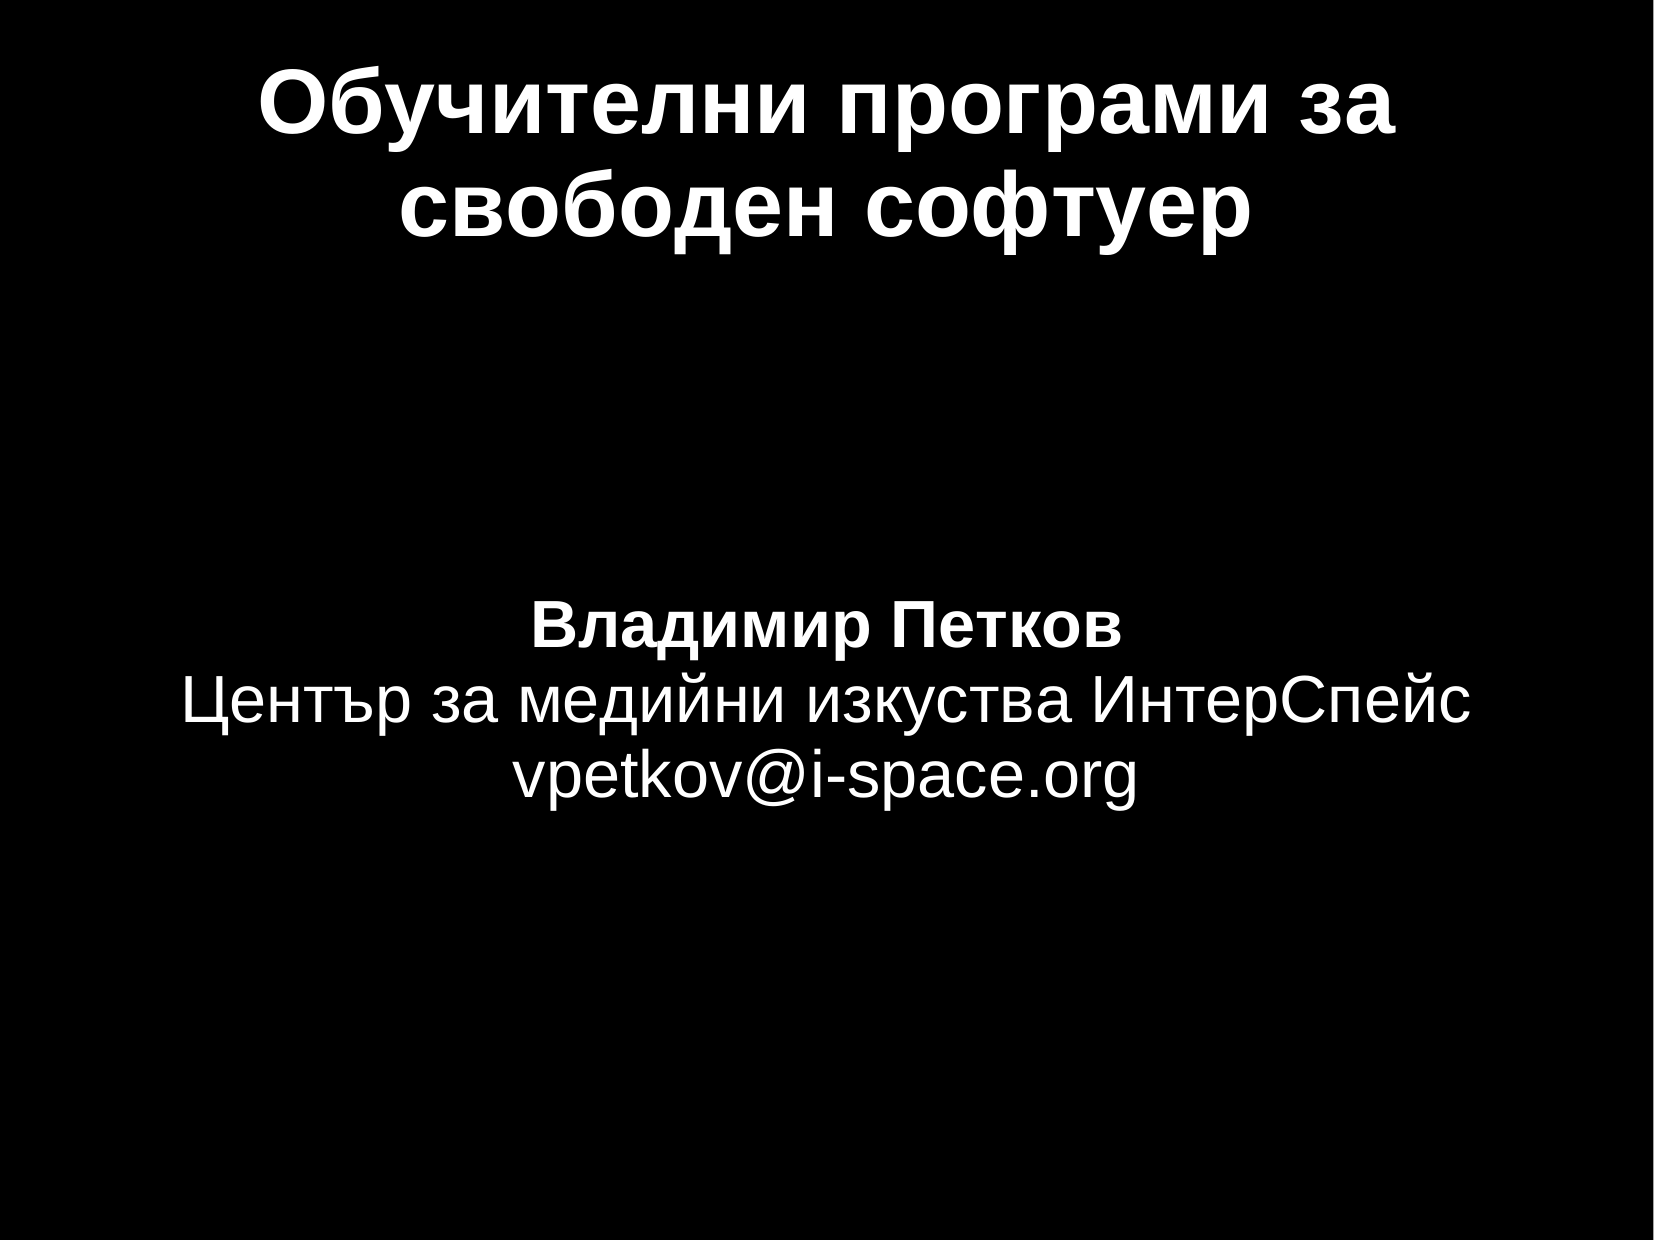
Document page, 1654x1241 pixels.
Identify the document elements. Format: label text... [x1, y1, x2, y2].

subtitle Владимир Петков Център за медийни изкуства ИнтерСпейс vpetkov@i-space.org [82, 290, 1571, 1109]
title Обучителни програми за свободен софтуер [82, 34, 1571, 272]
